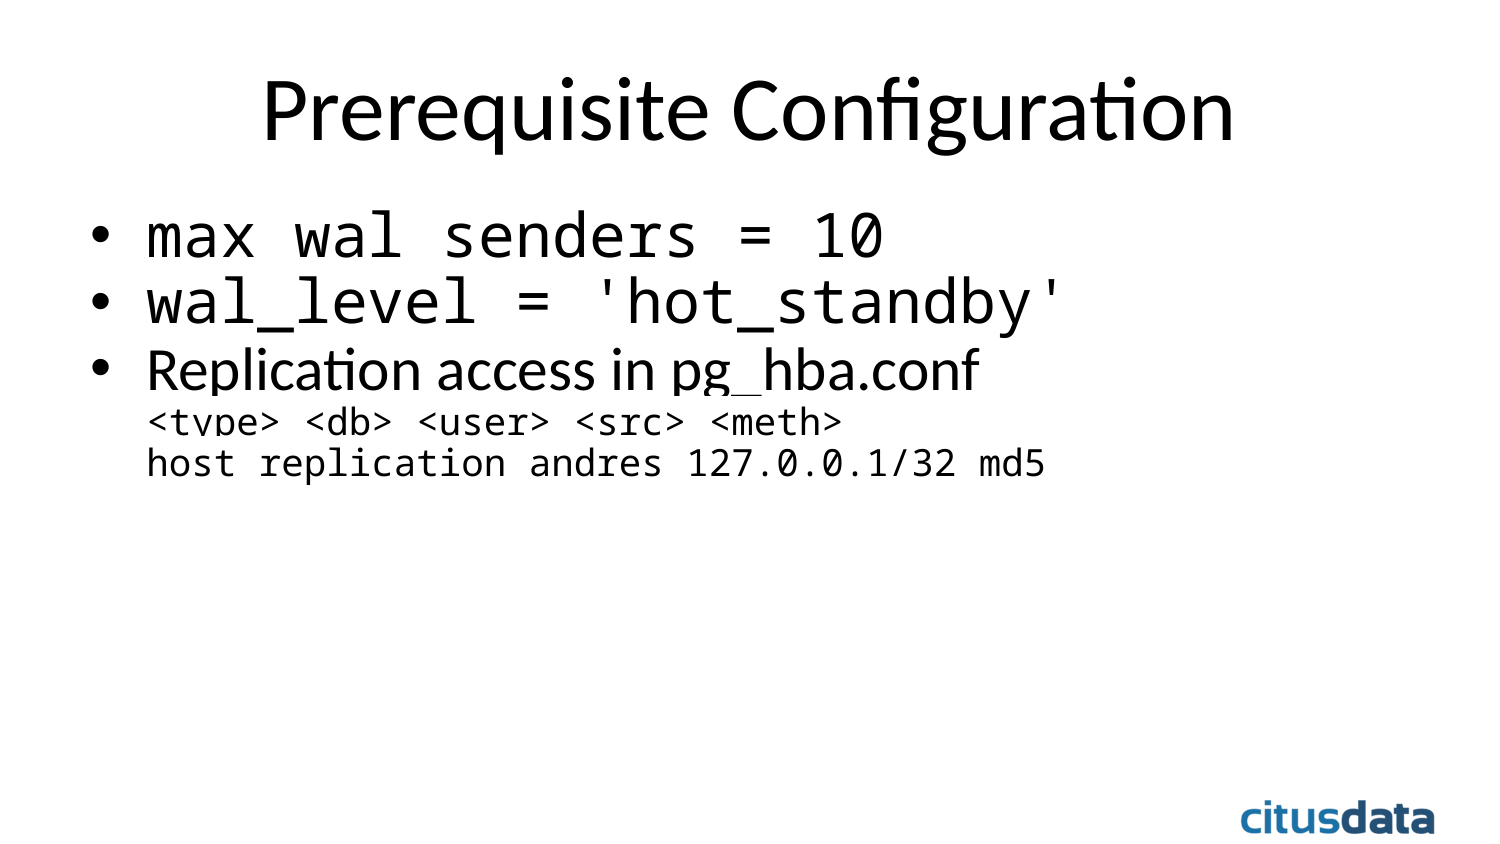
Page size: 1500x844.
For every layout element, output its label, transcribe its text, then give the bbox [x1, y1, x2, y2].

title Prerequisite Configuration [75, 33, 1425, 175]
picture [1237, 795, 1439, 837]
list max_wal_senders = 10 wal_level = 'hot_standby' Replication access in pg_hba.conf <type> <db> <user> <src> <meth> host replication andres 127.0.0.1/32 md5 [75, 196, 1425, 754]
